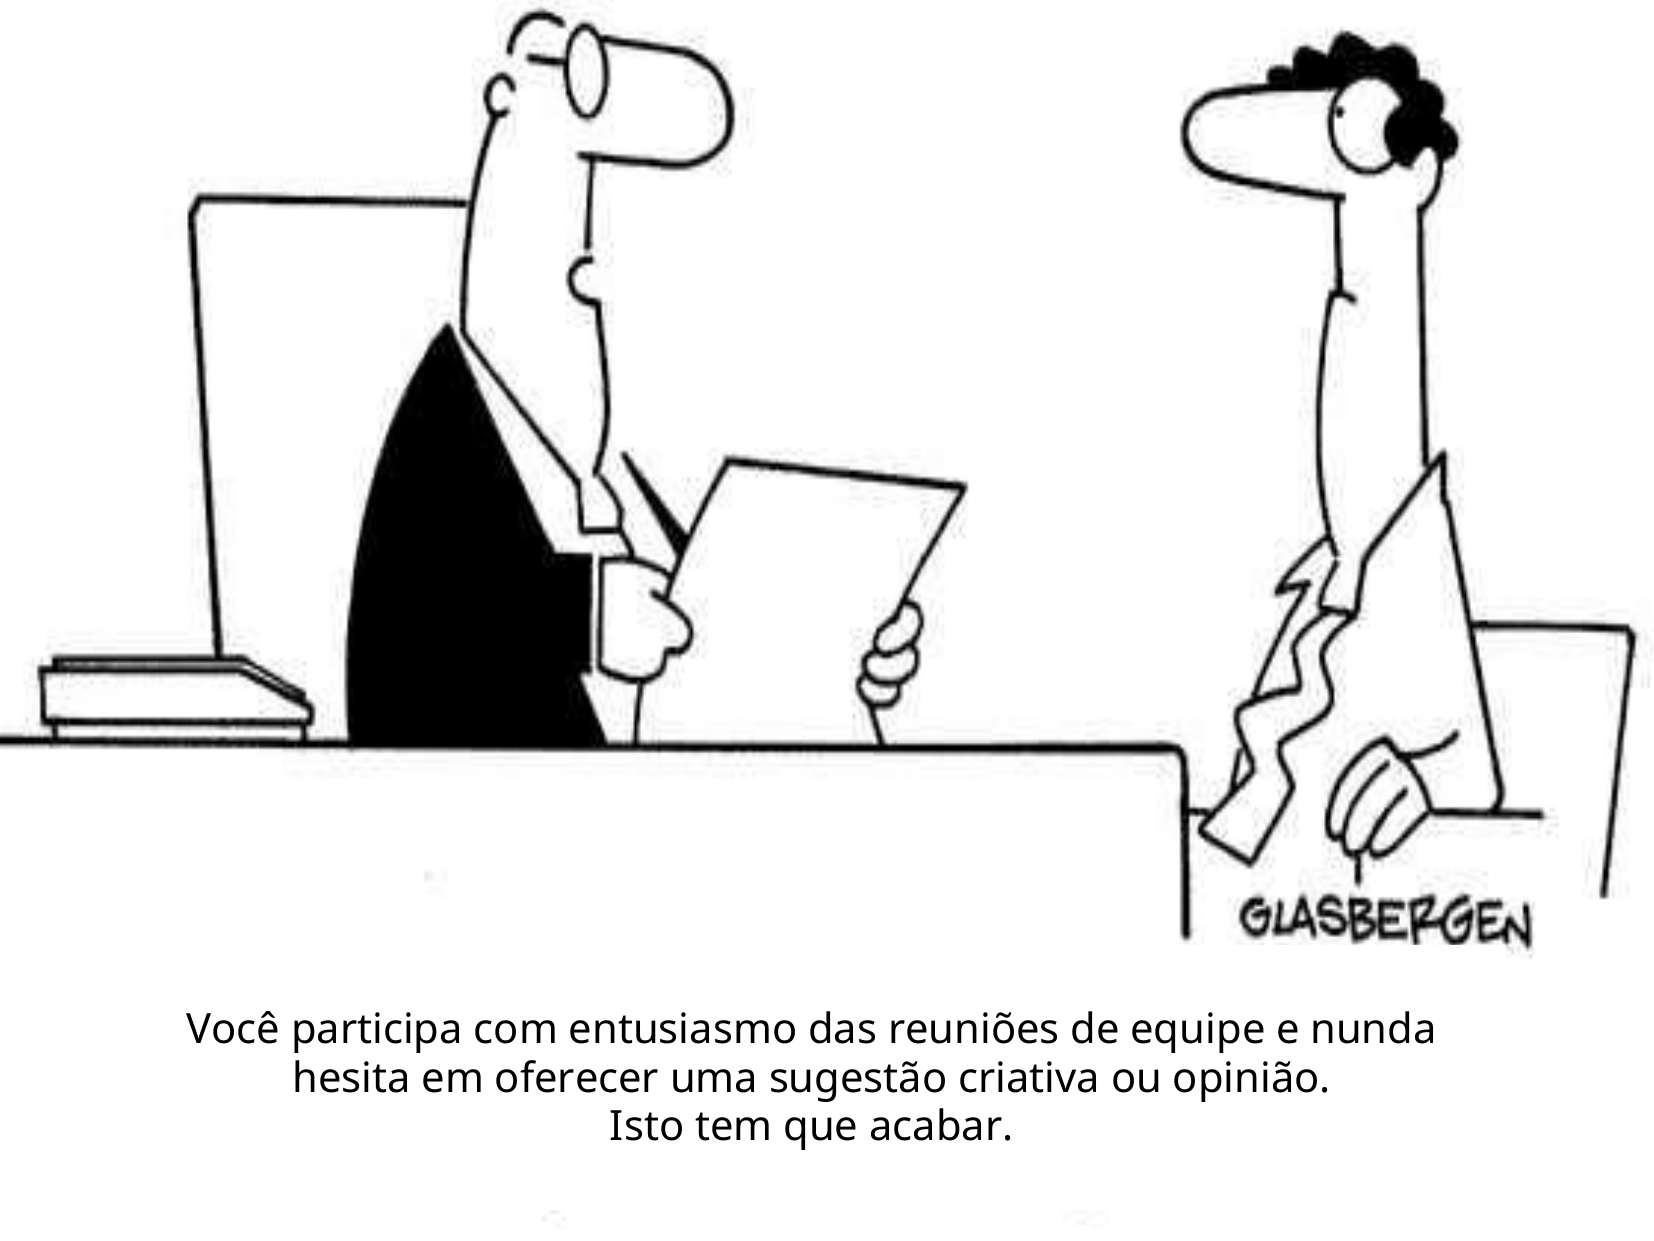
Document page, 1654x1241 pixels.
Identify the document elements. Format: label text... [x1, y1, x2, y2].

picture [0, 0, 1654, 1241]
text_box Você participa com entusiasmo das reuniões de equipe e nunda hesita em oferecer uma sugestão criativa ou opinião. Isto tem que acabar. [118, 944, 1506, 1211]
